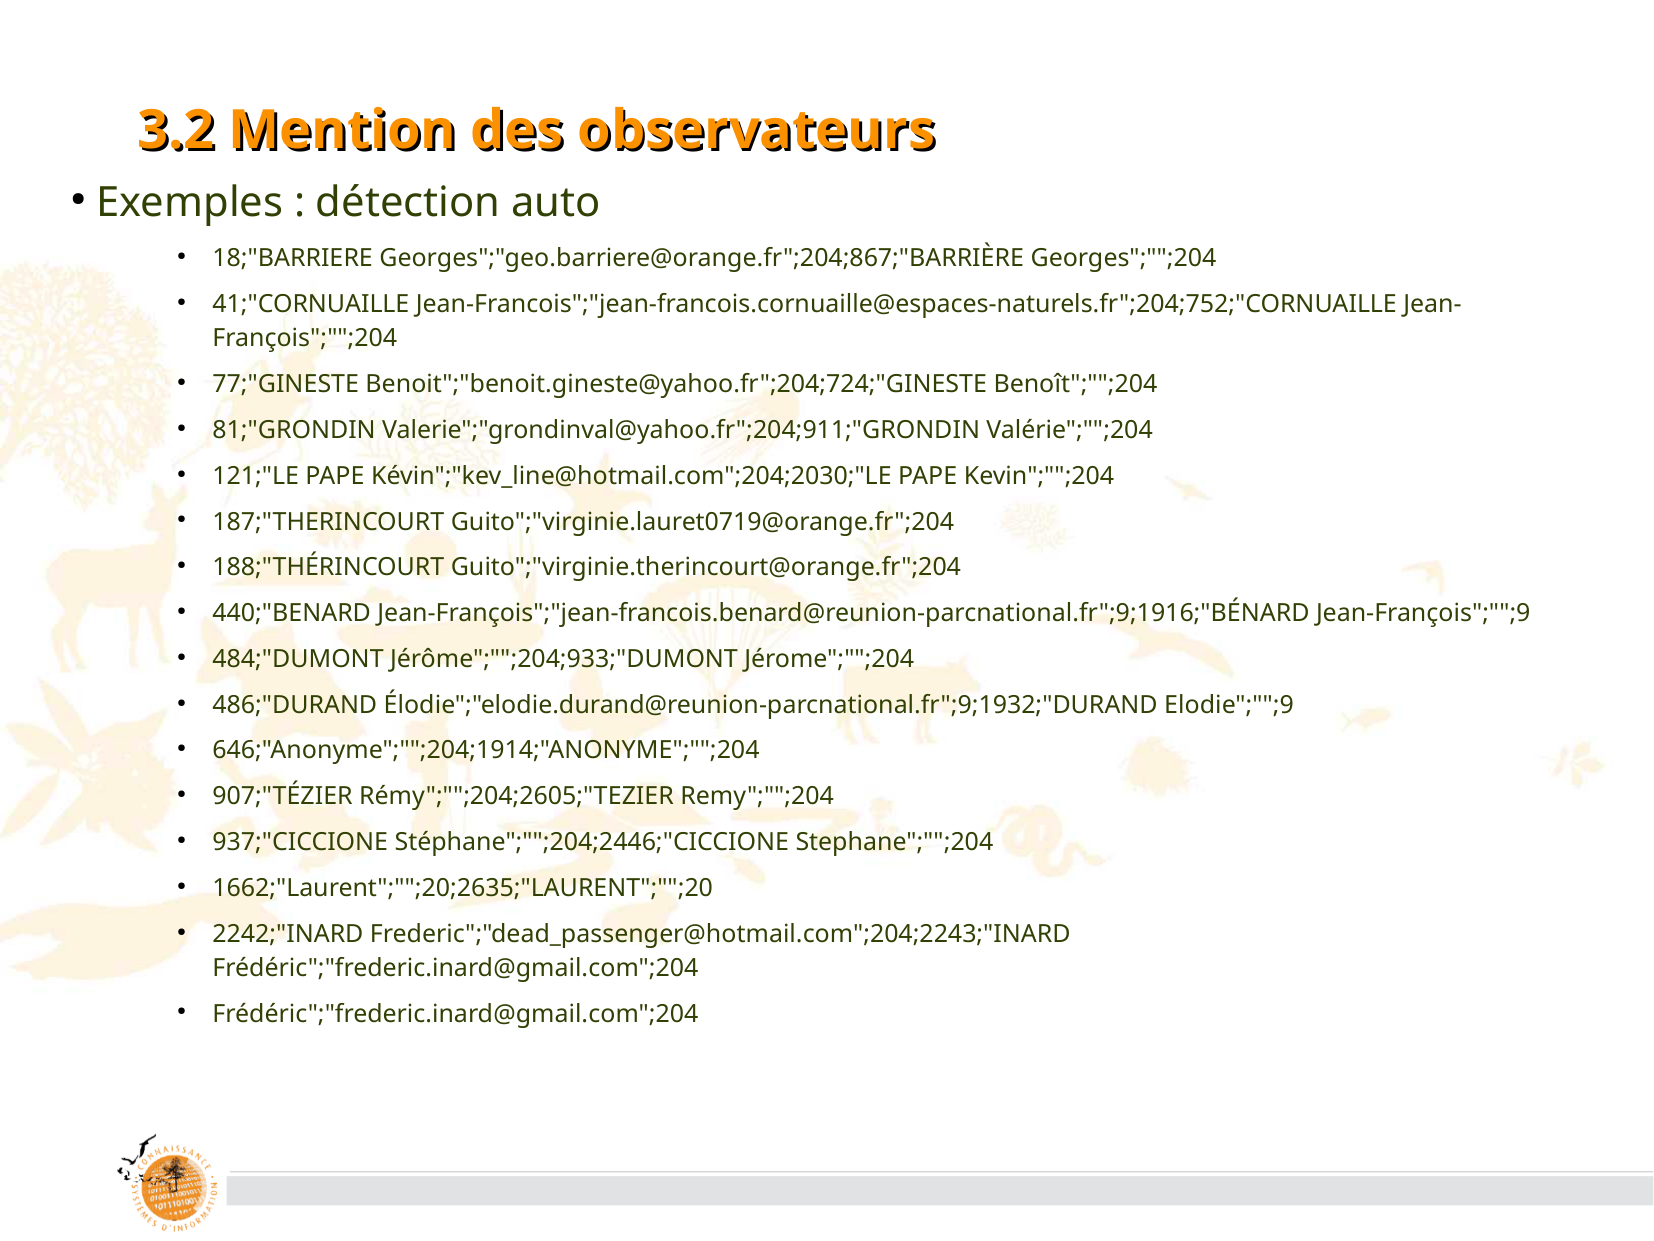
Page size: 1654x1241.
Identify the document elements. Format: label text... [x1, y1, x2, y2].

picture [0, 0, 1654, 1241]
text_box Exemples : détection auto 18;"BARRIERE Georges";"geo.barriere@orange.fr";204;867;"BARRIÈRE Georges";"";204 41;"CORNUAILLE Jean-Francois";"jean-francois.cornuaille@espaces-naturels.fr";204;752;"CORNUAILLE Jean-François";"";204 77;"GINESTE Benoit";"benoit.gineste@yahoo.fr";204;724;"GINESTE Benoît";"";204 81;"GRONDIN Valerie";"grondinval@yahoo.fr";204;911;"GRONDIN Valérie";"";204 121;"LE PAPE Kévin";"kev_line@hotmail.com";204;2030;"LE PAPE Kevin";"";204 187;"THERINCOURT Guito";"virginie.lauret0719@orange.fr";204 188;"THÉRINCOURT Guito";"virginie.therincourt@orange.fr";204 440;"BENARD Jean-François";"jean-francois.benard@reunion-parcnational.fr";9;1916;"BÉNARD Jean-François";"";9 484;"DUMONT Jérôme";"";204;933;"DUMONT Jérome";"";204 486;"DURAND Élodie";"elodie.durand@reunion-parcnational.fr";9;1932;"DURAND Elodie";"";9 646;"Anonyme";"";204;1914;"ANONYME";"";204 907;"TÉZIER Rémy";"";204;2605;"TEZIER Remy";"";204 937;"CICCIONE Stéphane";"";204;2446;"CICCIONE Stephane";"";204 1662;"Laurent";"";20;2635;"LAURENT";"";20 2242;"INARD Frederic";"dead_passenger@hotmail.com";204;2243;"INARD Frédéric";"frederic.inard@gmail.com";204 Frédéric";"frederic.inard@gmail.com";204 [70, 171, 1560, 1030]
title 3.2 Mention des observateurs [118, 49, 1607, 207]
